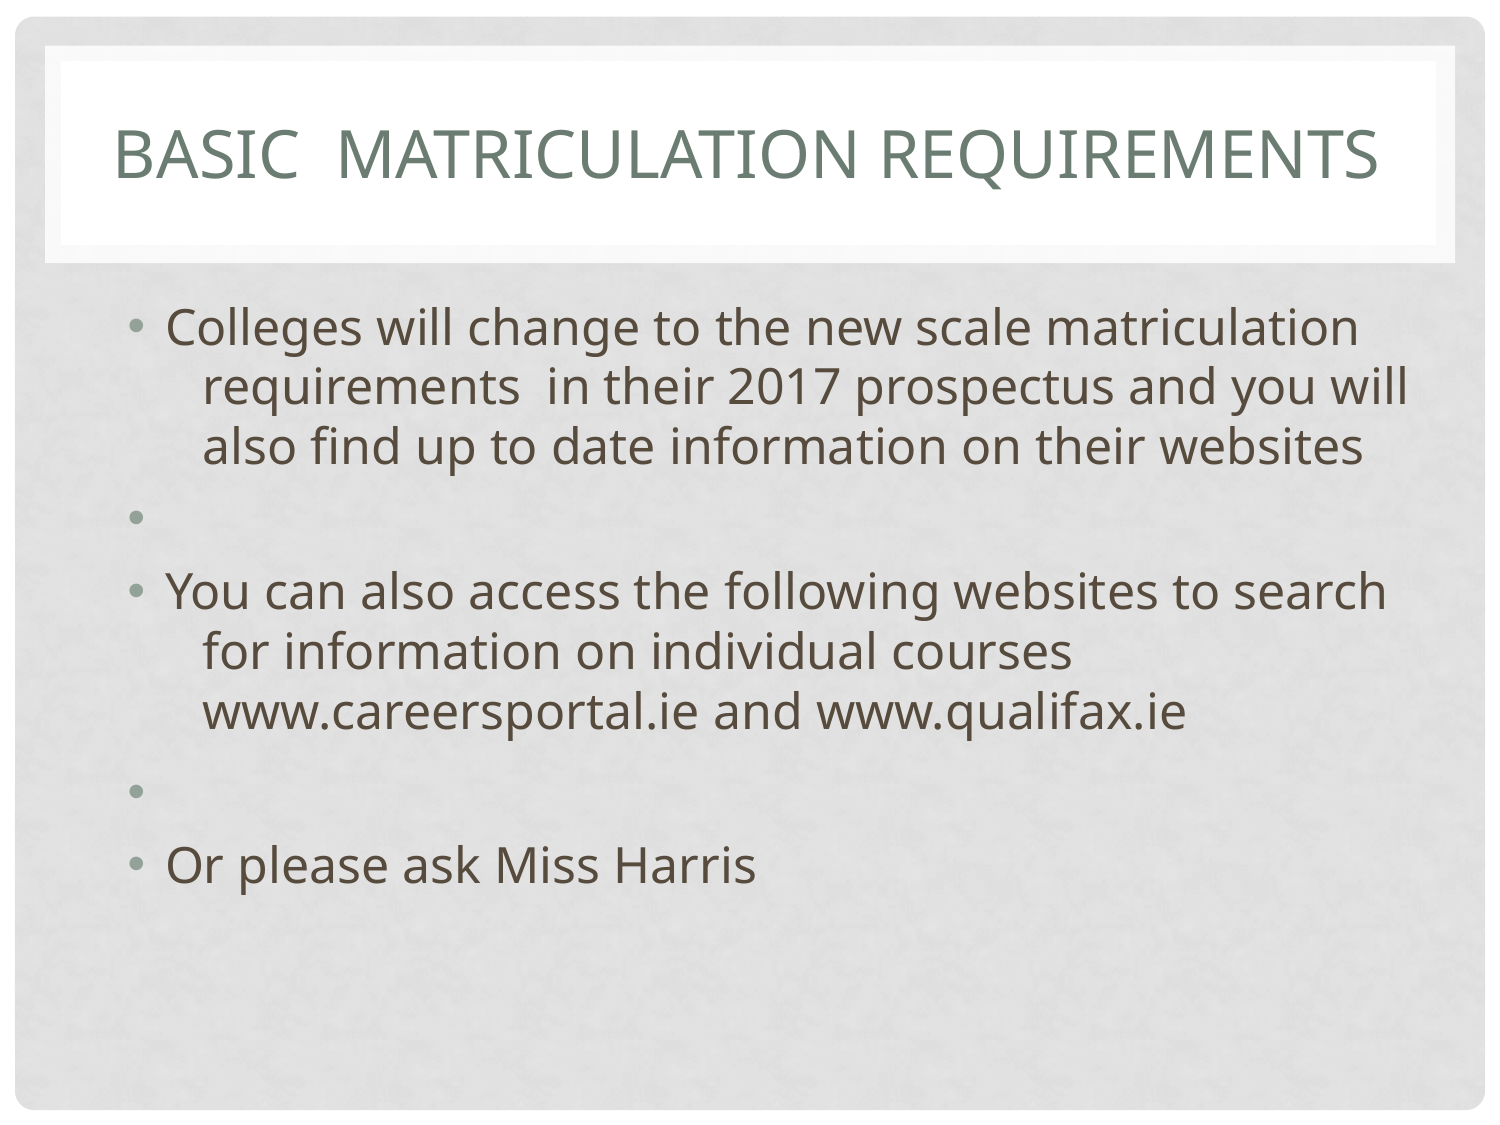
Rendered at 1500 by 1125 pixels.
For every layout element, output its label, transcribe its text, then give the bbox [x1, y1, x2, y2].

title Basic Matriculation requirements [69, 66, 1426, 238]
list Colleges will change to the new scale matriculation requirements in their 2017 prospectus and you will also find up to date information on their websites You can also access the following websites to search for information on individual courses www.careersportal.ie and www.qualifax.ie Or please ask Miss Harris [75, 287, 1426, 1005]
